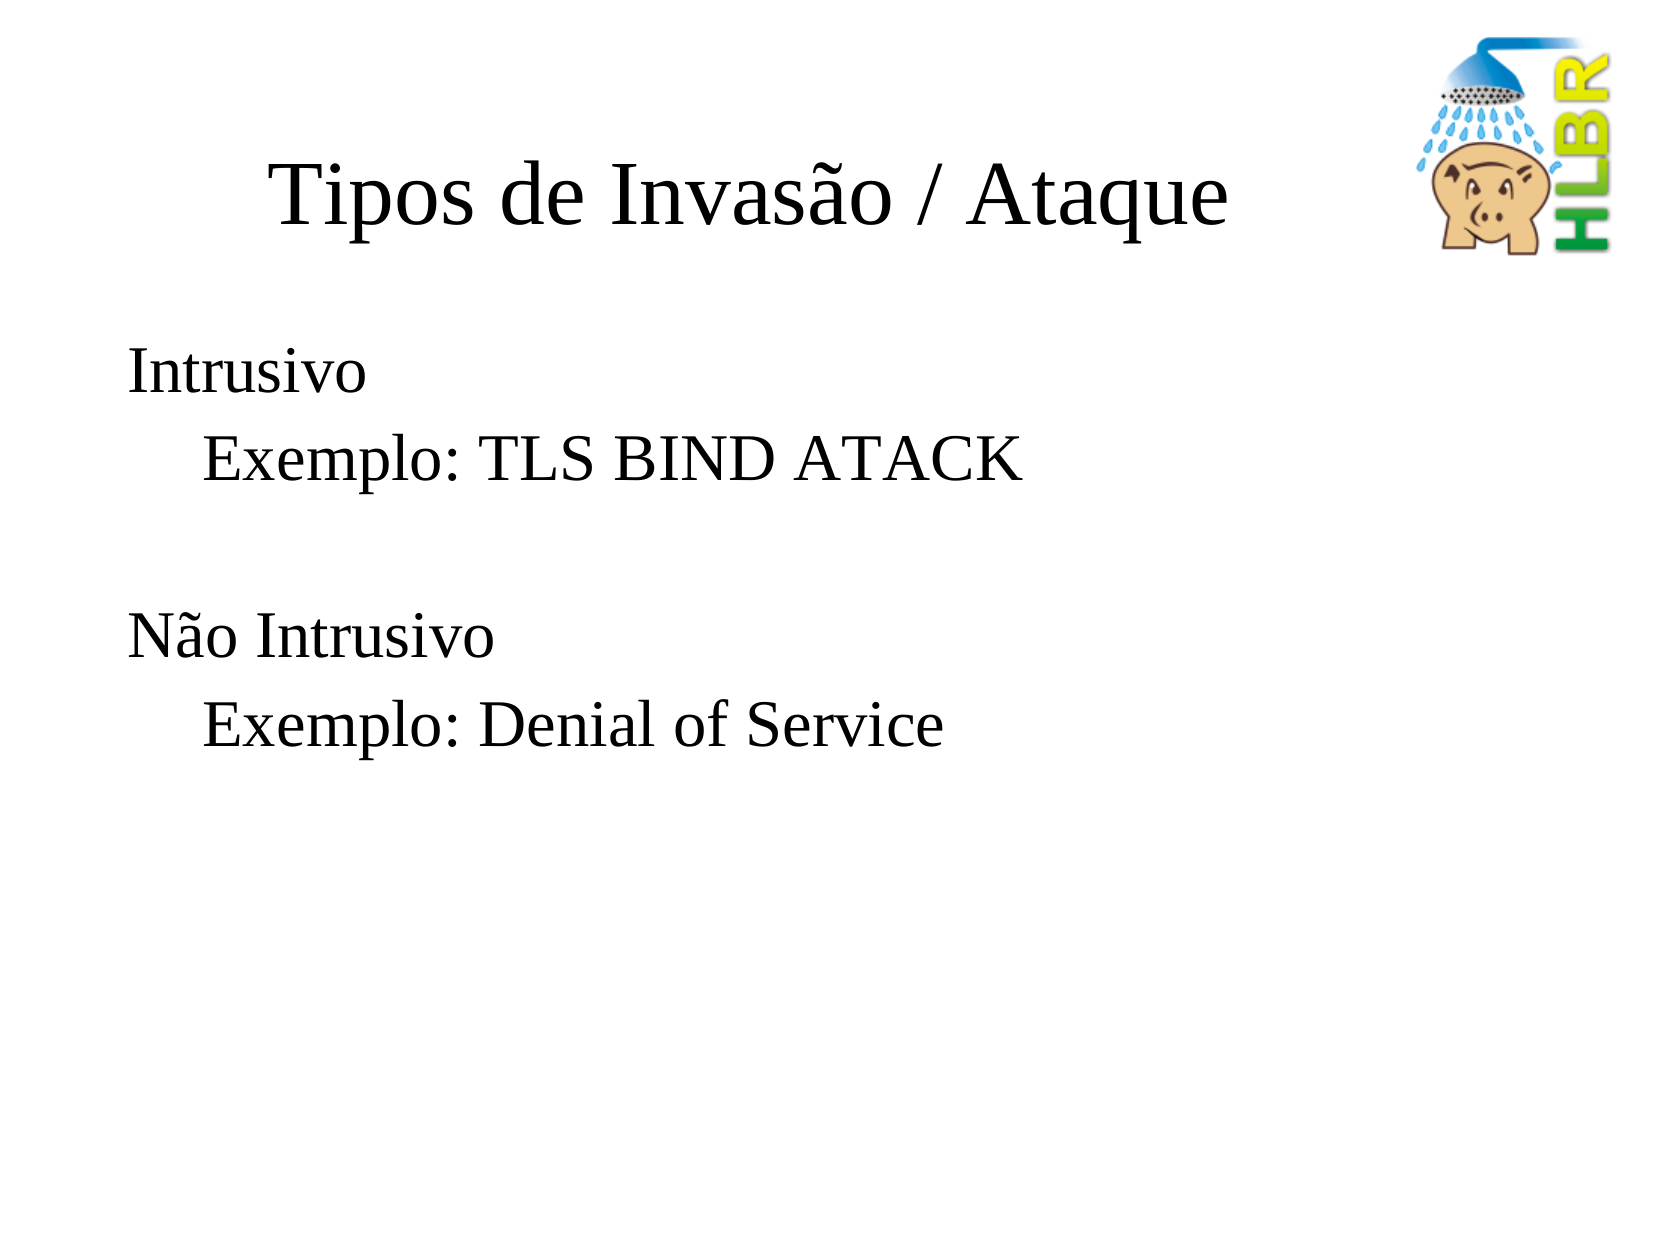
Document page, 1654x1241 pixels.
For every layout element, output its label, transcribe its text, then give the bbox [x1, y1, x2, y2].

title Tipos de Invasão / Ataque [112, 99, 1388, 288]
picture [1416, 37, 1612, 260]
list Intrusivo Exemplo: TLS BIND ATACK Não Intrusivo Exemplo: Denial of Service [112, 324, 1388, 1001]
